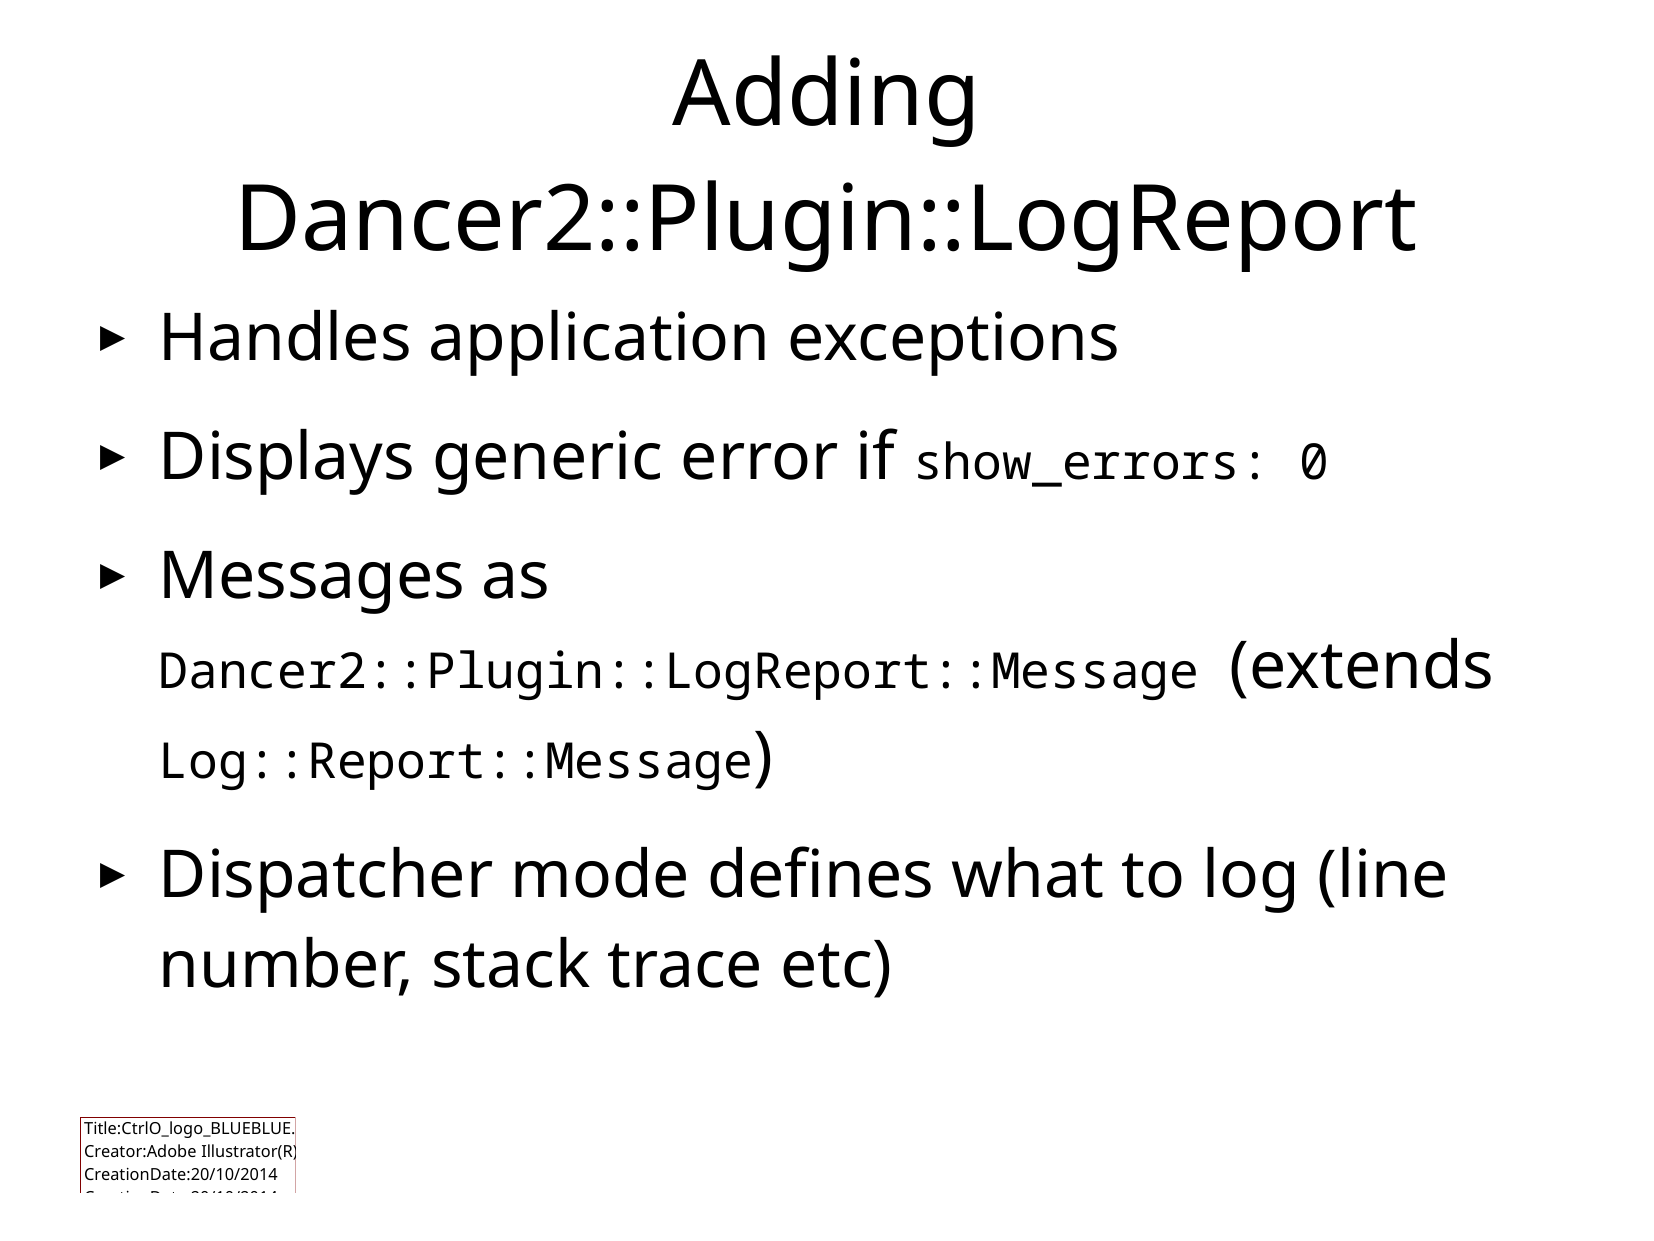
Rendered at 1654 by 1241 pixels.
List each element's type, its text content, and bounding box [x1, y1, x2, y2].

list Handles application exceptions Displays generic error if show_errors: 0 Messages as Dancer2::Plugin::LogReport::Message (extends Log::Report::Message) Dispatcher mode defines what to log (line number, stack trace etc) [82, 290, 1571, 1010]
title Adding Dancer2::Plugin::LogReport [82, 49, 1571, 257]
